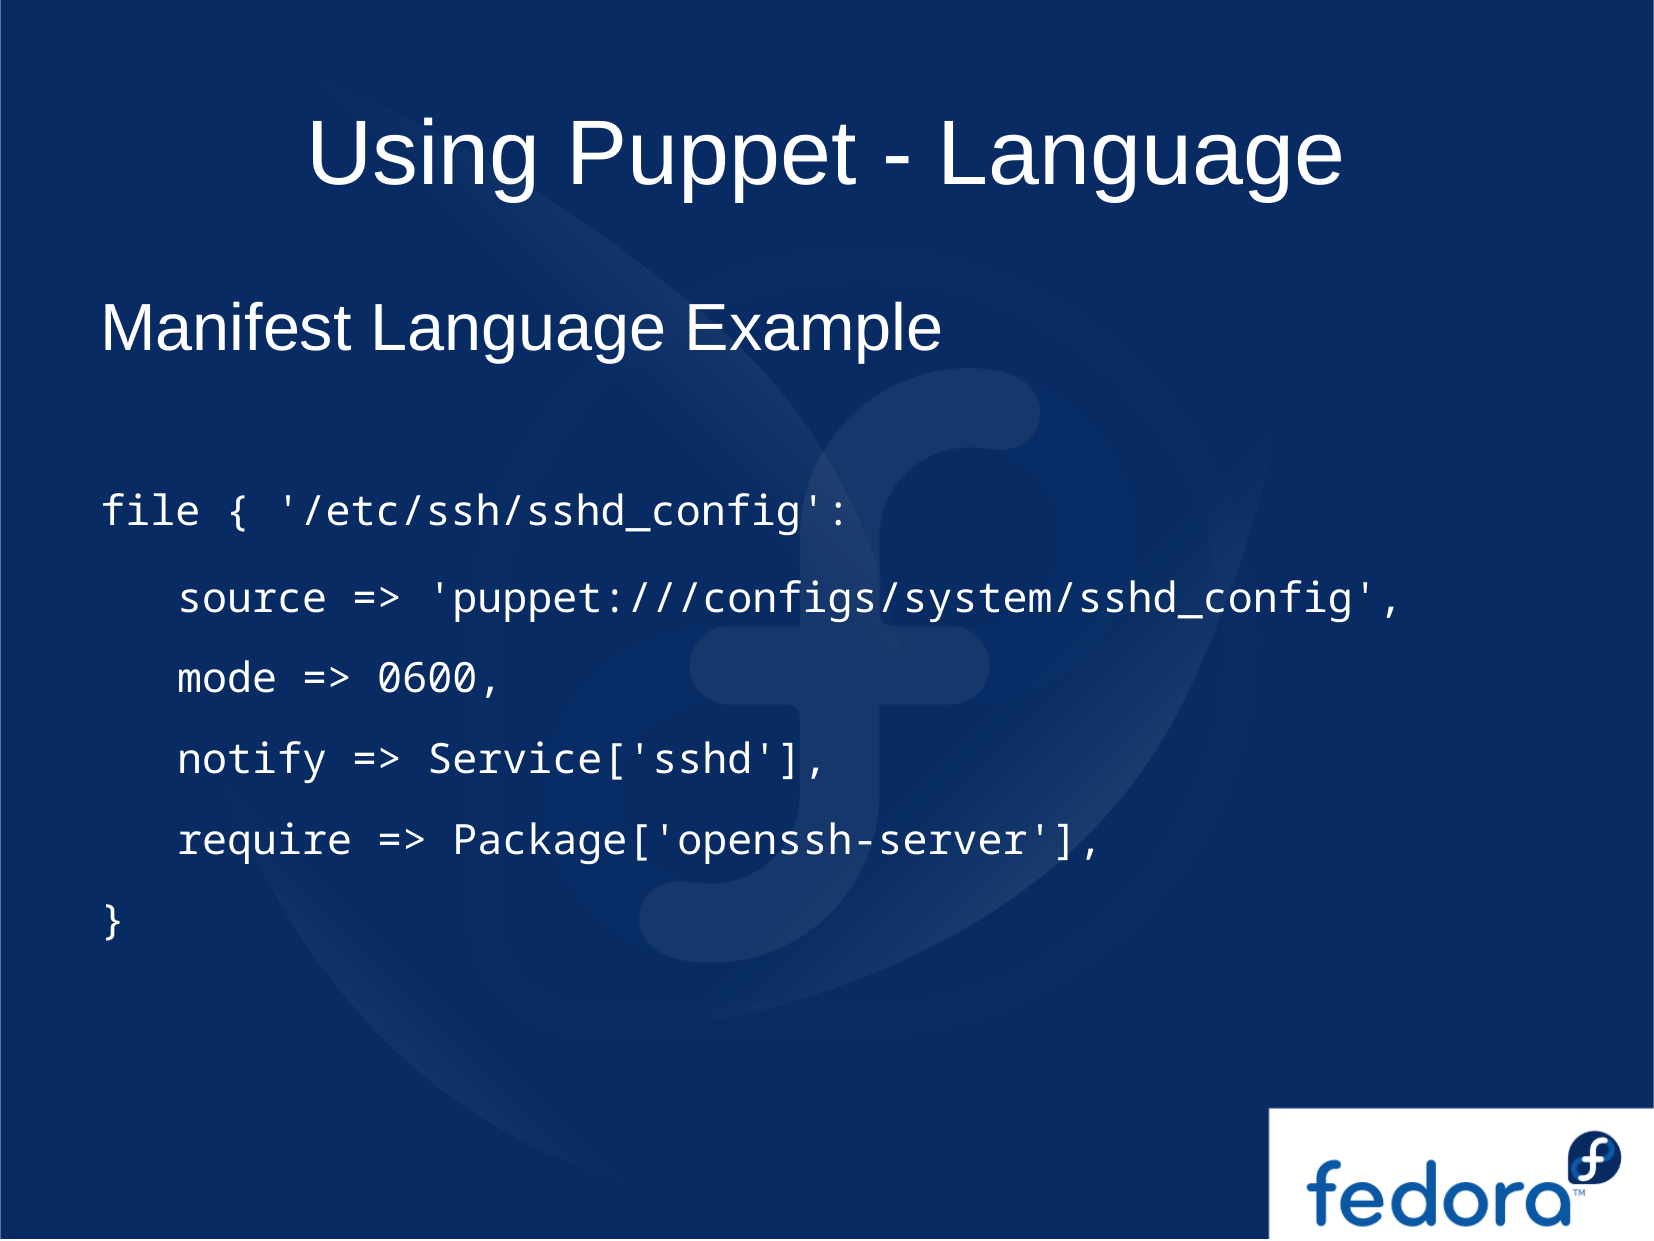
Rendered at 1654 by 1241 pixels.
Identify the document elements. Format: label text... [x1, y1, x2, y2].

picture [0, 0, 1654, 1239]
list Manifest Language Example file { '/etc/ssh/sshd_config': source => 'puppet:///configs/system/sshd_config', mode => 0600, notify => Service['sshd'], require => Package['openssh-server'], } [82, 290, 1571, 1094]
title Using Puppet - Language [82, 56, 1571, 250]
